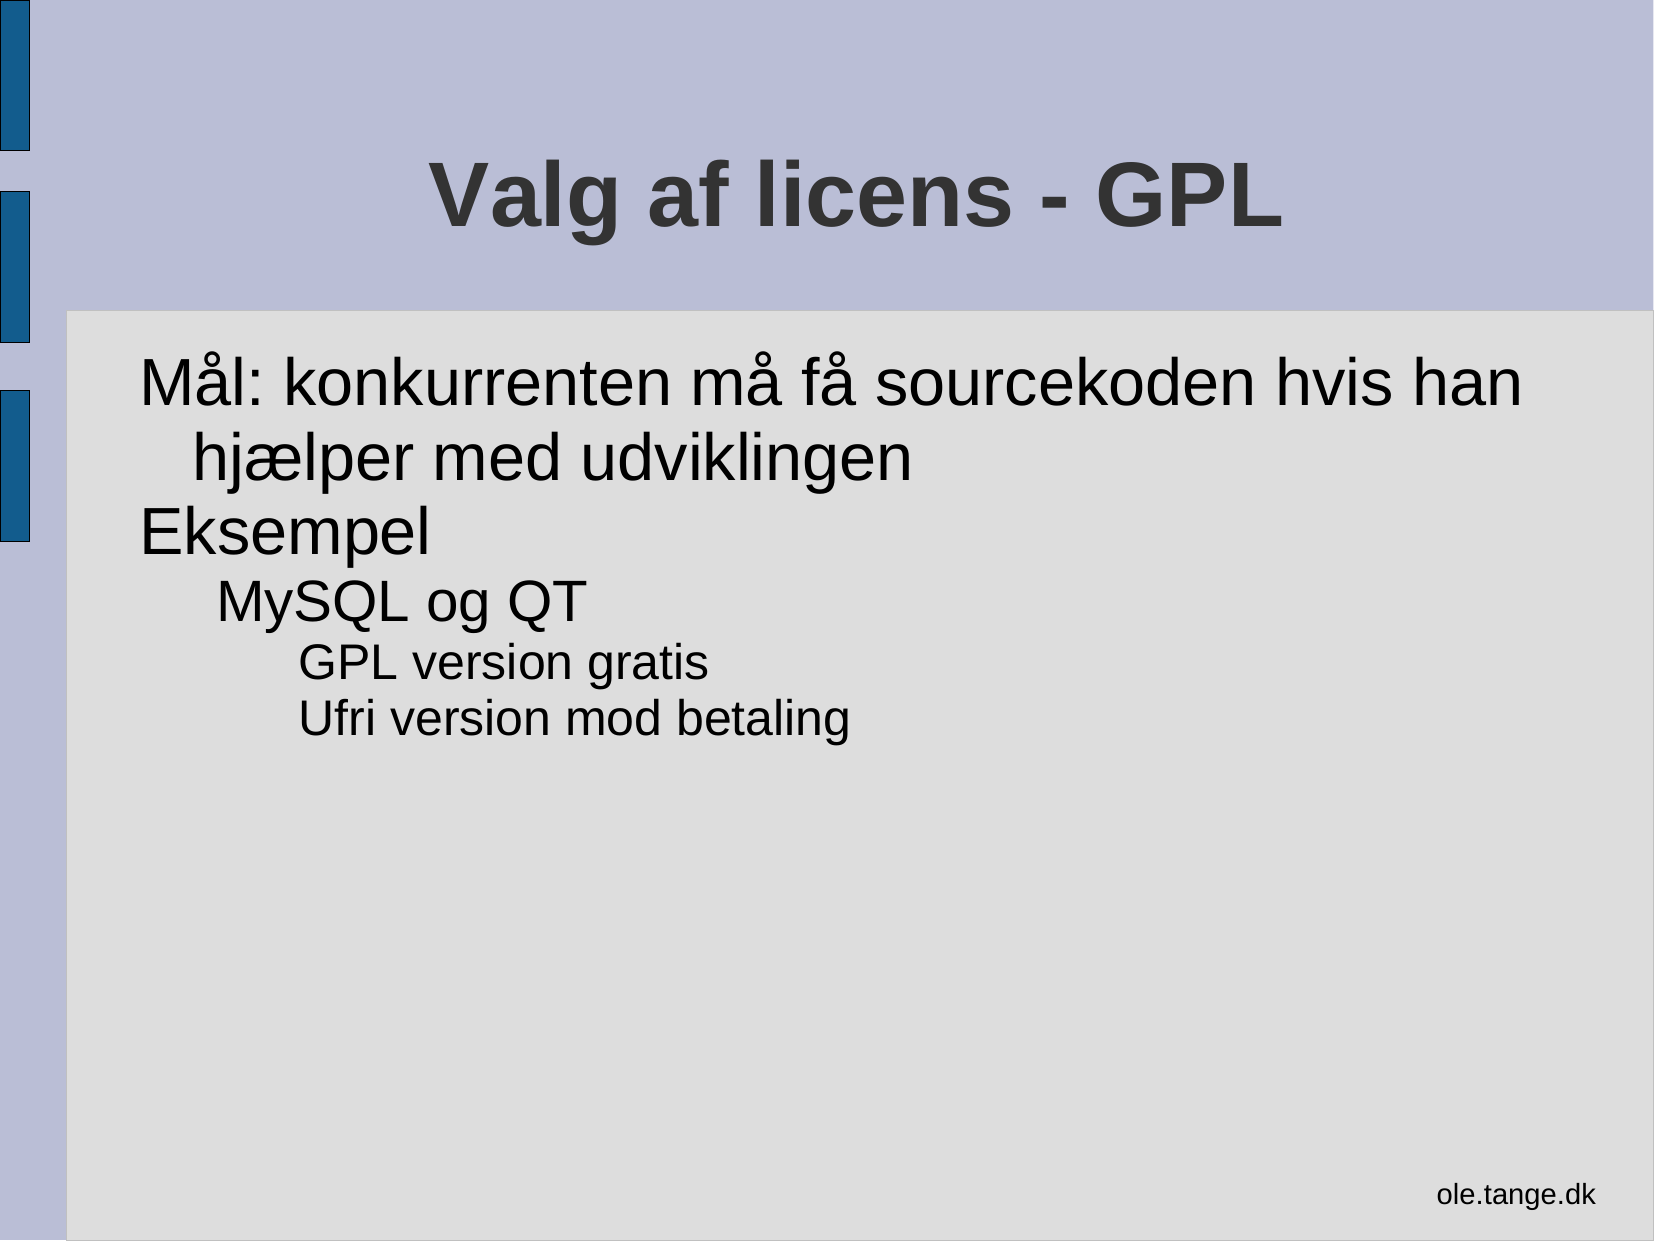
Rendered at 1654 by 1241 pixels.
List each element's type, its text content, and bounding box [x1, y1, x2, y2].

title Valg af licens - GPL [121, 91, 1534, 299]
list Mål: konkurrenten må få sourcekoden hvis han hjælper med udviklingen Eksempel MySQL og QT GPL version gratis Ufri version mod betaling [121, 344, 1534, 1127]
